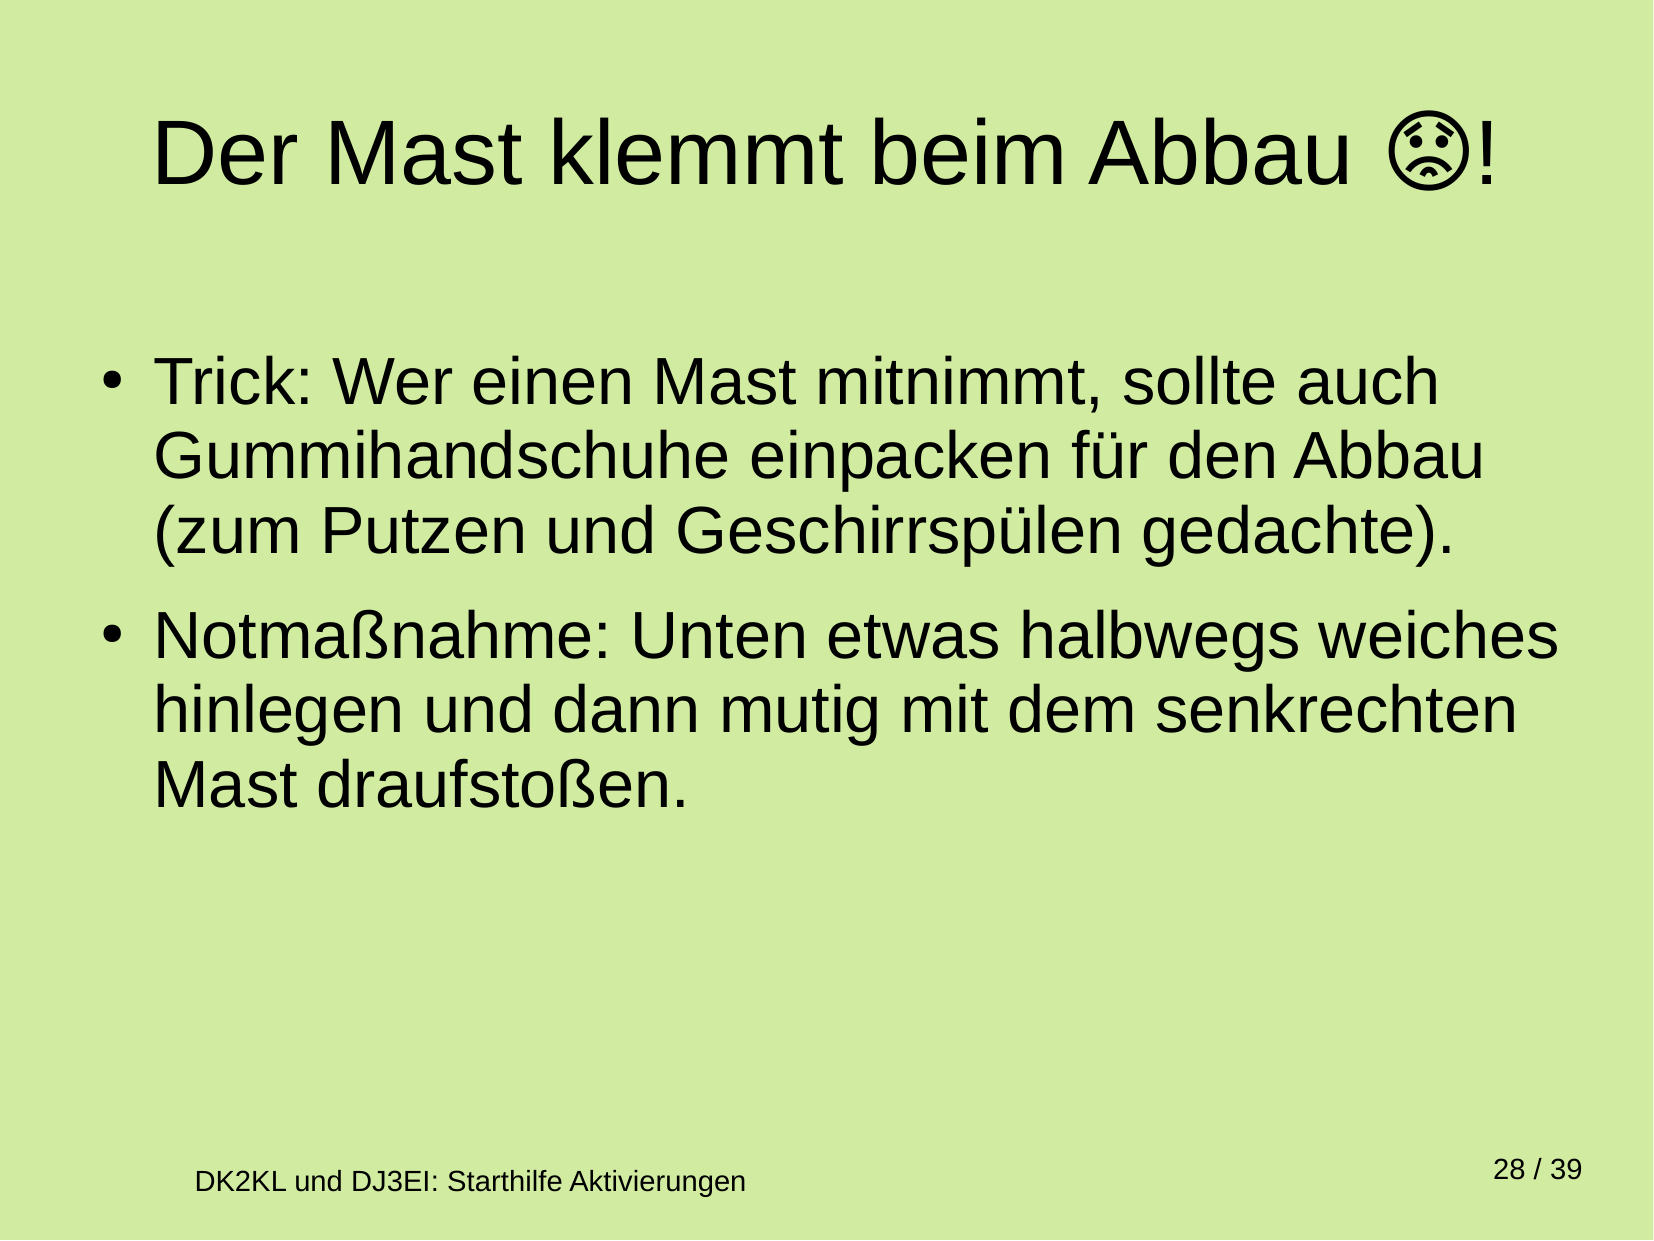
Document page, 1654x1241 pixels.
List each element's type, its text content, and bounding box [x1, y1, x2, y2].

title Der Mast klemmt beim Abbau 😟! [82, 49, 1571, 257]
list Trick: Wer einen Mast mitnimmt, sollte auch Gummihandschuhe einpacken für den Abbau (zum Putzen und Geschirrspülen gedachte). Notmaßnahme: Unten etwas halbwegs weiches hinlegen und dann mutig mit dem senkrechten Mast draufstoßen. [82, 343, 1571, 922]
